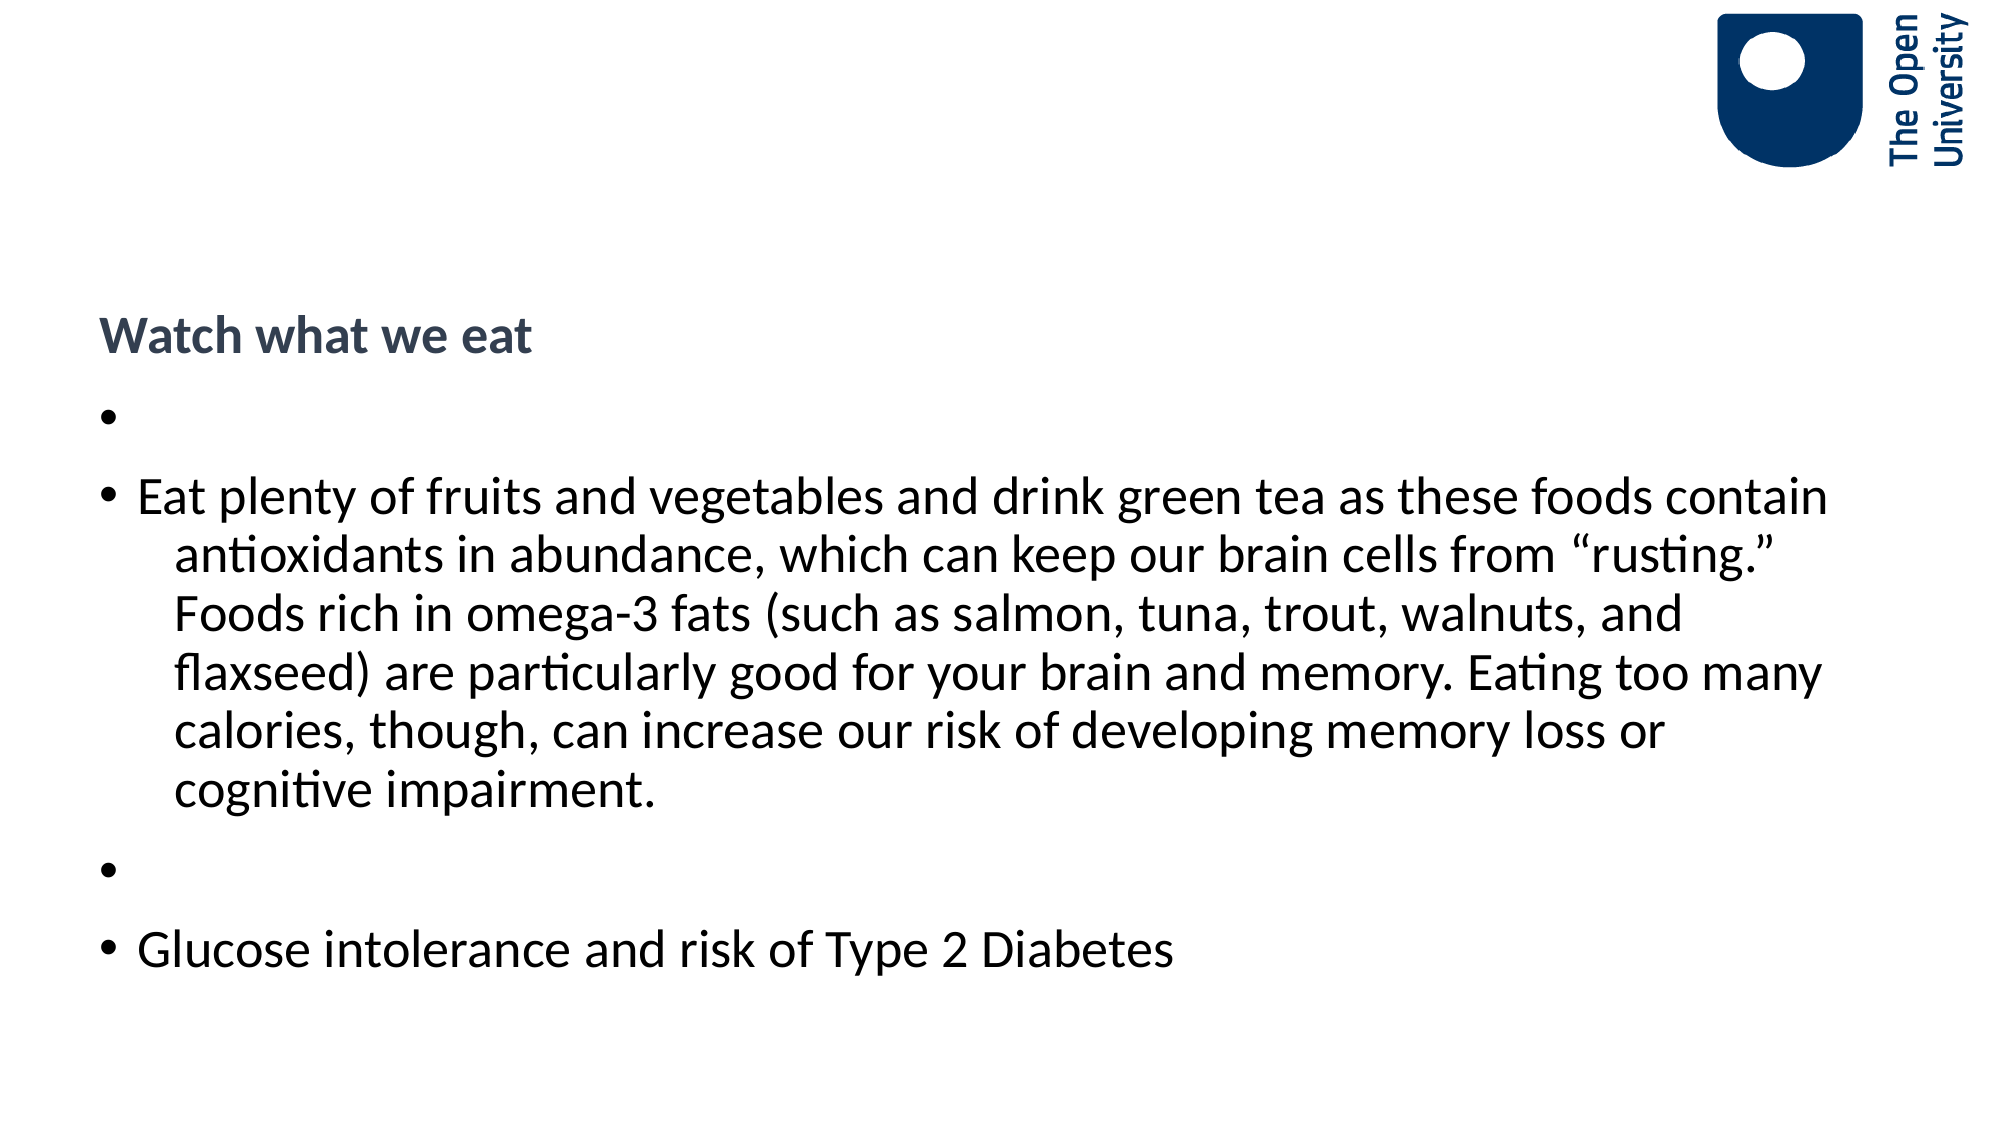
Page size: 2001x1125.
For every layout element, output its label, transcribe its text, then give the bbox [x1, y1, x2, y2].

picture [1716, 10, 1971, 170]
list Watch what we eat Eat plenty of fruits and vegetables and drink green tea as these foods contain antioxidants in abundance, which can keep our brain cells from “rusting.” Foods rich in omega-3 fats (such as salmon, tuna, trout, walnuts, and flaxseed) are particularly good for your brain and memory. Eating too many calories, though, can increase our risk of developing memory loss or cognitive impairment. Glucose intolerance and risk of Type 2 Diabetes [84, 299, 1863, 1014]
